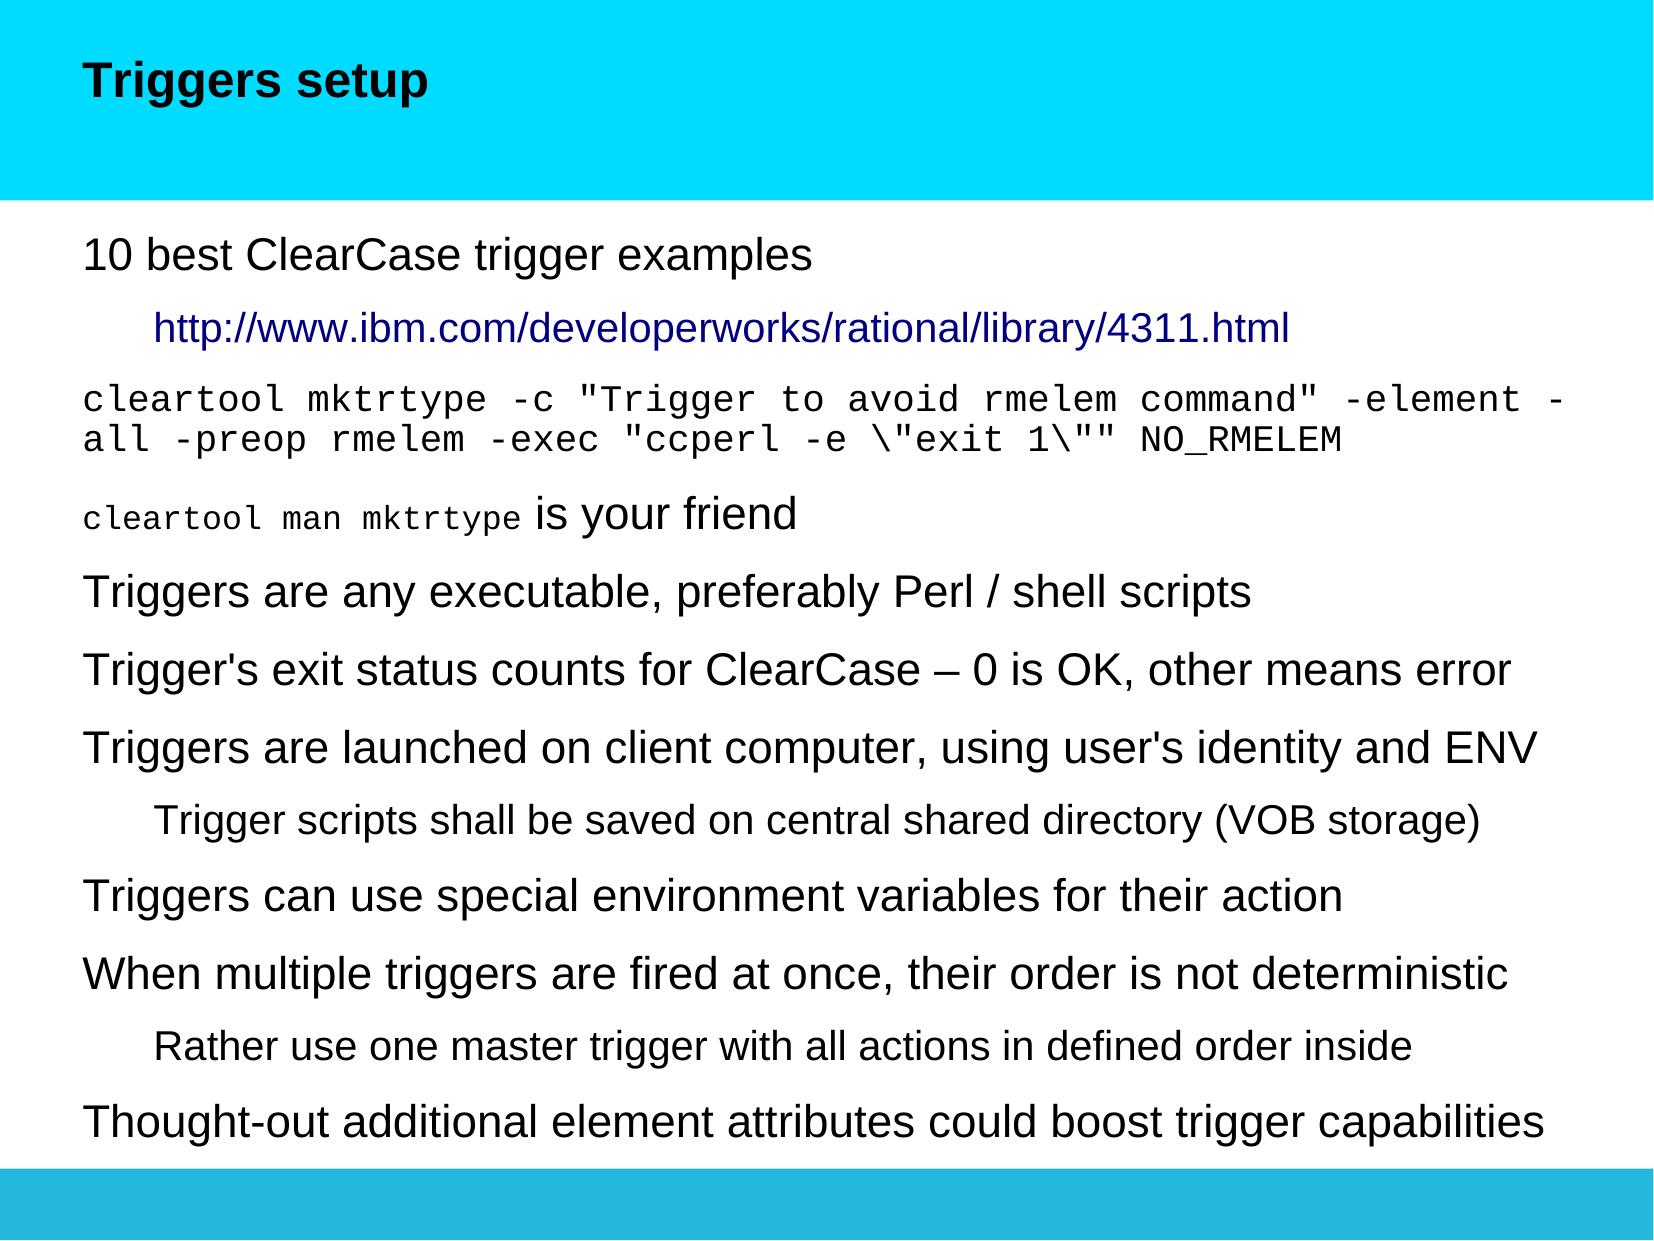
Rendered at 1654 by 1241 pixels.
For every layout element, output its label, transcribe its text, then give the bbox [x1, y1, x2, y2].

title Triggers setup [82, 34, 1130, 122]
picture [0, 201, 1654, 1168]
list 10 best ClearCase trigger examples http://www.ibm.com/developerworks/rational/library/4311.html cleartool mktrtype -c "Trigger to avoid rmelem command" -element -all -preop rmelem -exec "ccperl -e \"exit 1\"" NO_RMELEM cleartool man mktrtype is your friend Triggers are any executable, preferably Perl / shell scripts Trigger's exit status counts for ClearCase – 0 is OK, other means error Triggers are launched on client computer, using user's identity and ENV Trigger scripts shall be saved on central shared directory (VOB storage) Triggers can use special environment variables for their action When multiple triggers are fired at once, their order is not deterministic Rather use one master trigger with all actions in defined order inside Thought-out additional element attributes could boost trigger capabilities [82, 231, 1580, 1150]
